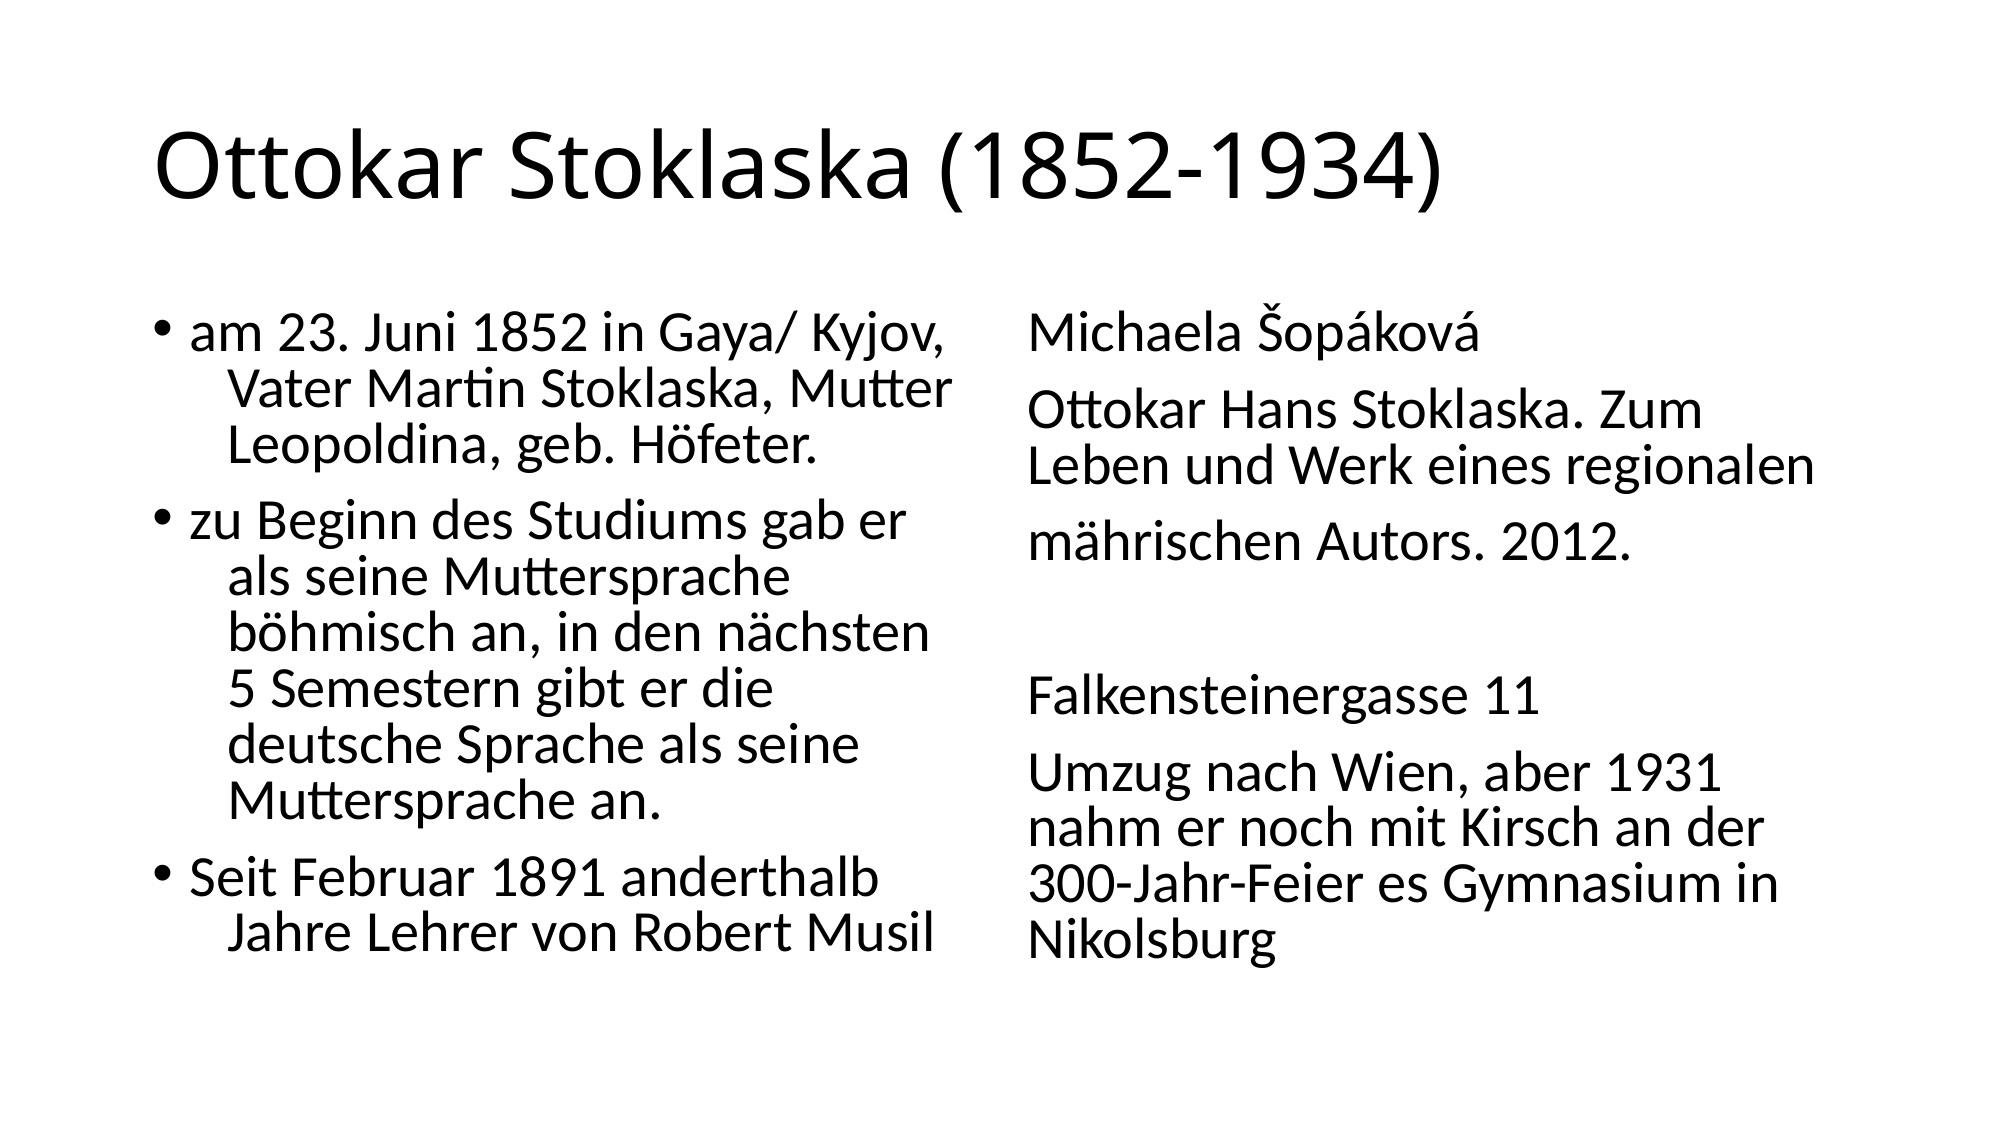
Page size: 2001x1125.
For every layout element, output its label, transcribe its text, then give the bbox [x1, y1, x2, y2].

list Michaela Šopáková Ottokar Hans Stoklaska. Zum Leben und Werk eines regionalen mährischen Autors. 2012. Falkensteinergasse 11 Umzug nach Wien, aber 1931 nahm er noch mit Kirsch an der 300-Jahr-Feier es Gymnasium in Nikolsburg [1012, 299, 1863, 1014]
title Ottokar Stoklaska (1852-1934) [137, 59, 1863, 278]
list am 23. Juni 1852 in Gaya/ Kyjov, Vater Martin Stoklaska, Mutter Leopoldina, geb. Höfeter. zu Beginn des Studiums gab er als seine Muttersprache böhmisch an, in den nächsten 5 Semestern gibt er die deutsche Sprache als seine Muttersprache an. Seit Februar 1891 anderthalb Jahre Lehrer von Robert Musil [137, 299, 988, 1014]
